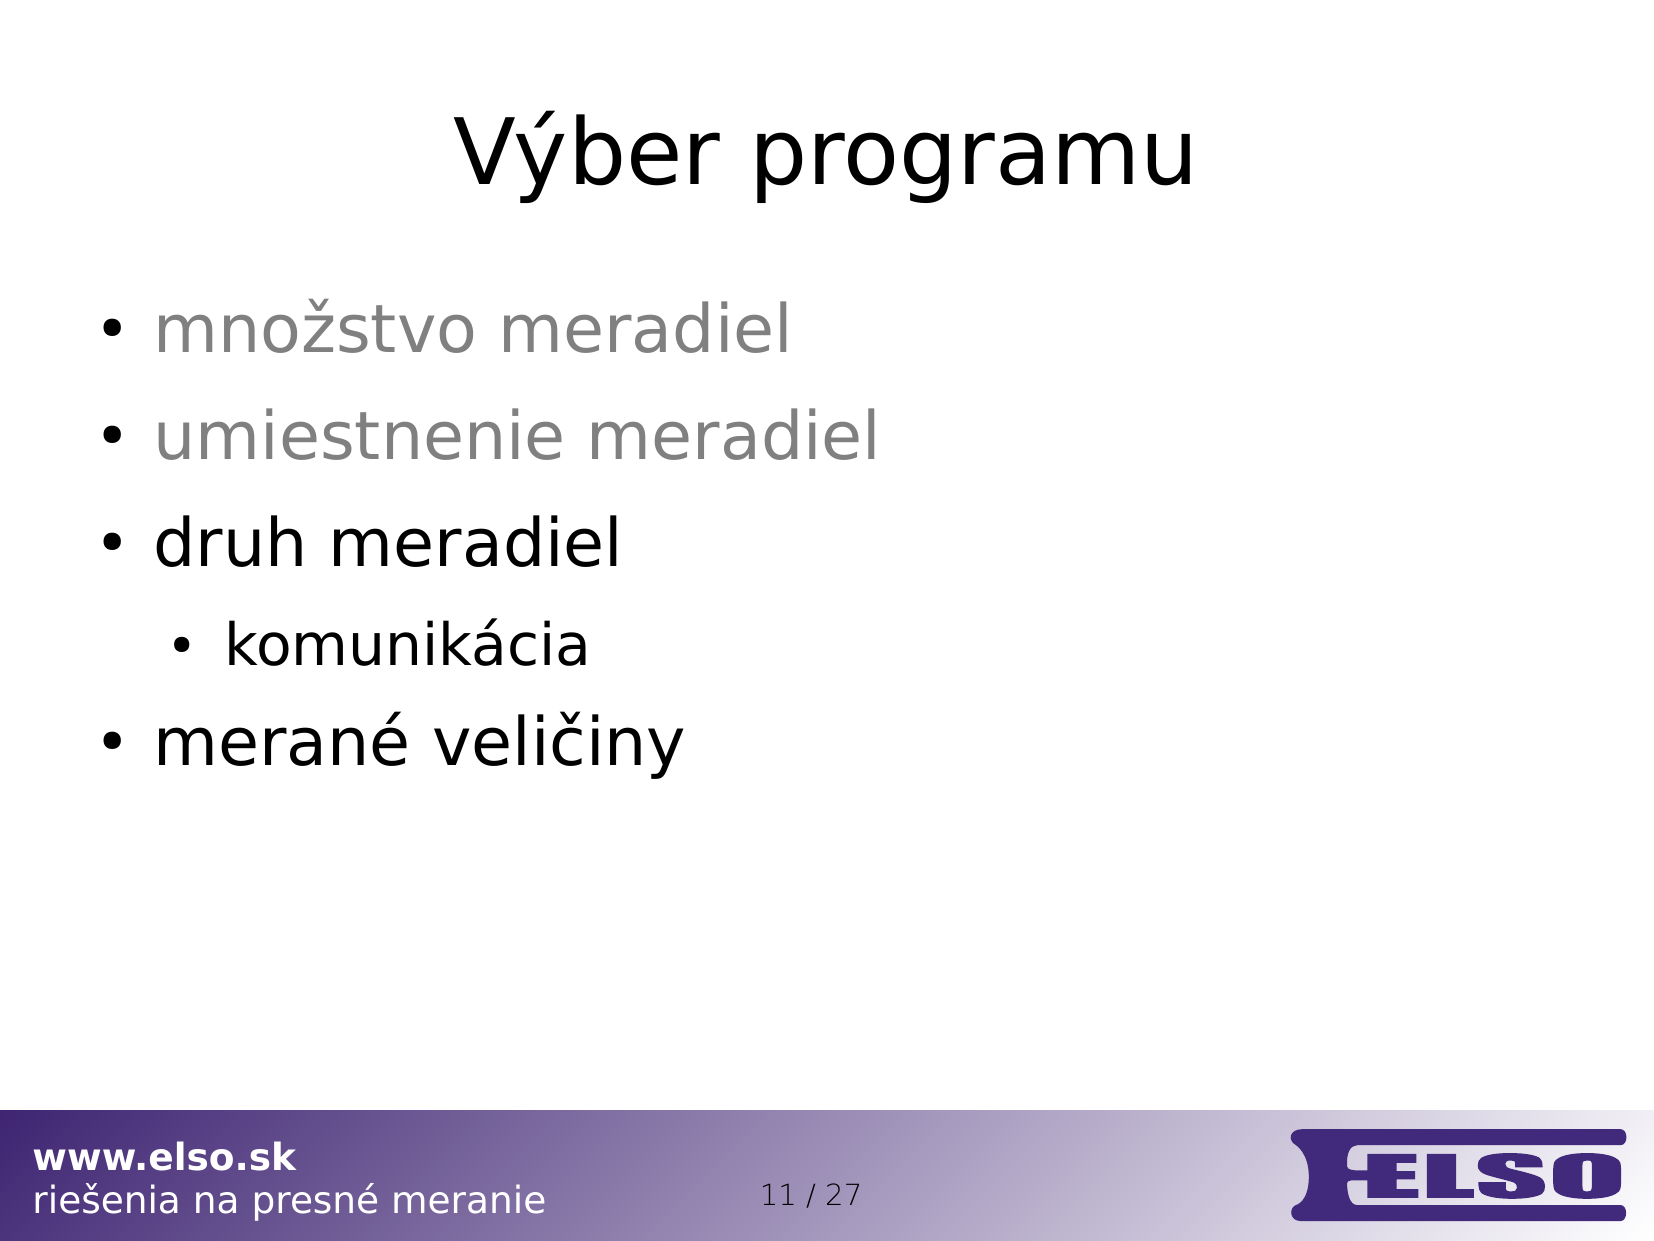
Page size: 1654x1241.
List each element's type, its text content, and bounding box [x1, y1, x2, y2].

list množstvo meradiel umiestnenie meradiel druh meradiel komunikácia merané veličiny [82, 290, 1571, 1109]
title Výber programu [82, 49, 1571, 257]
